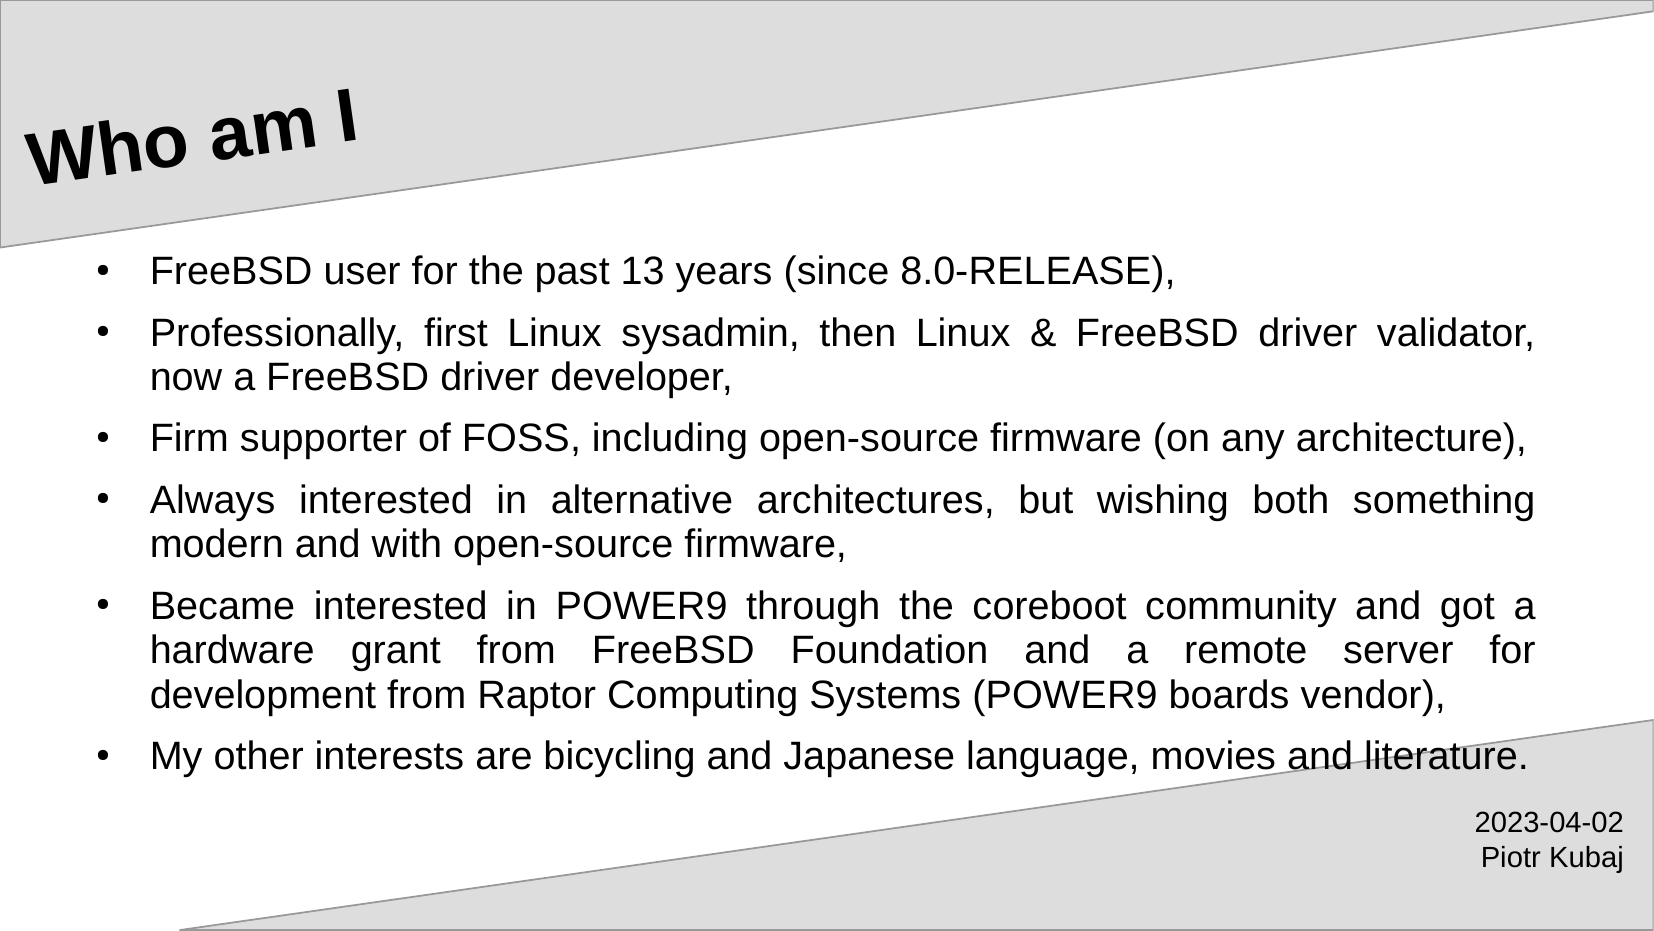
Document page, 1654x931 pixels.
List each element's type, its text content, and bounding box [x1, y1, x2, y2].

list FreeBSD user for the past 13 years (since 8.0-RELEASE), Professionally, first Linux sysadmin, then Linux & FreeBSD driver validator, now a FreeBSD driver developer, Firm supporter of FOSS, including open-source firmware (on any architecture), Always interested in alternative architectures, but wishing both something modern and with open-source firmware, Became interested in POWER9 through the coreboot community and got a hardware grant from FreeBSD Foundation and a remote server for development from Raptor Computing Systems (POWER9 boards vendor), My other interests are bicycling and Japanese language, movies and literature. [82, 248, 1538, 789]
title Who am I [16, 0, 1501, 239]
